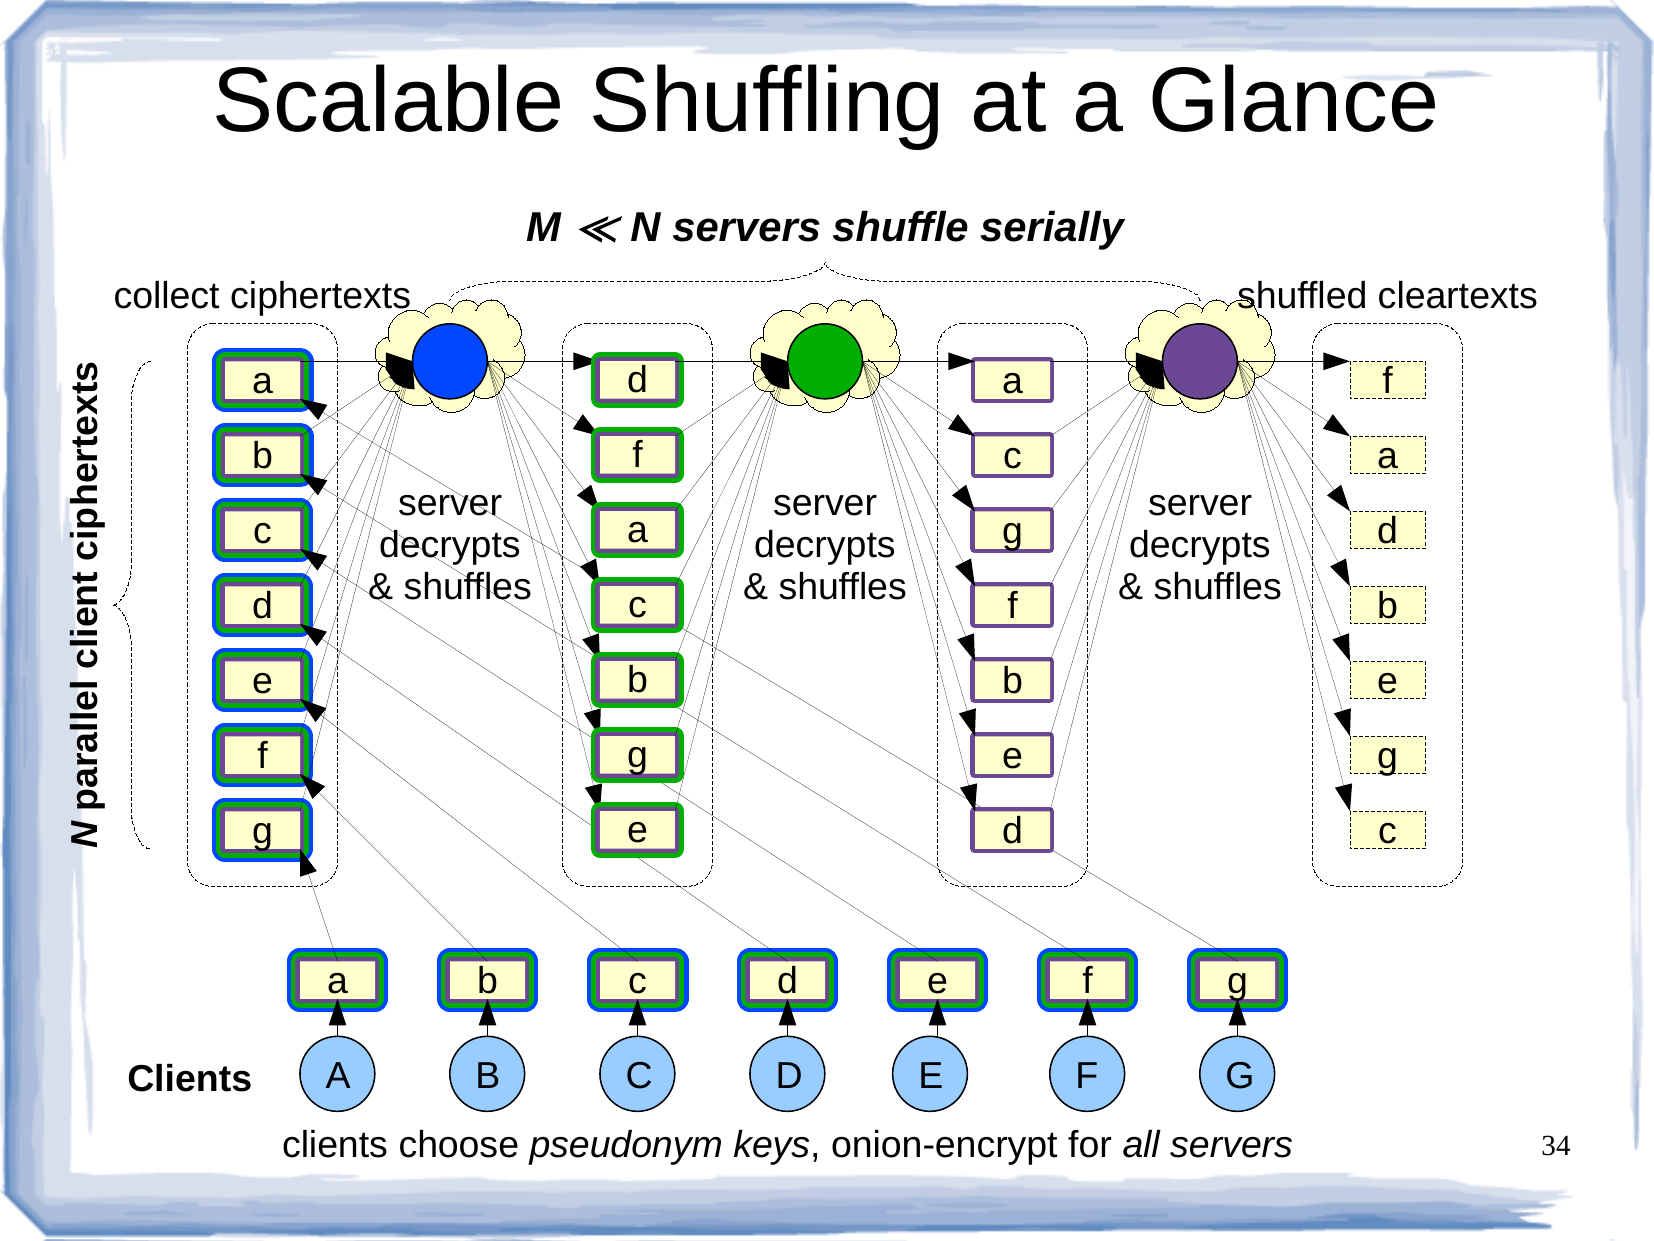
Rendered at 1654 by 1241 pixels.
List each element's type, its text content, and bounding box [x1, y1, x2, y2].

text_box f [225, 736, 301, 774]
text_box [1242, 366, 1259, 383]
text_box shuffled cleartexts [1200, 266, 1576, 324]
text_box g [1200, 961, 1276, 999]
title Scalable Shuffling at a Glance [82, 47, 1571, 151]
text_box b [450, 961, 526, 999]
text_box server decrypts & shuffles [300, 473, 601, 615]
text_box [1125, 303, 1276, 413]
text_box g [225, 811, 301, 849]
text_box collect ciphertexts [75, 266, 451, 324]
text_box b [225, 436, 301, 474]
picture [0, 0, 1654, 1241]
text_box [493, 371, 504, 388]
text_box e [599, 811, 675, 849]
text_box [1130, 378, 1144, 391]
text_box C [599, 1036, 675, 1112]
text_box [375, 299, 526, 413]
text_box E [892, 1036, 968, 1112]
text_box a [599, 511, 675, 549]
text_box c [1350, 811, 1426, 849]
text_box [867, 366, 884, 383]
text_box g [1350, 736, 1426, 774]
text_box clients choose pseudonym keys, onion-encrypt for all servers [187, 1116, 1388, 1187]
text_box g [599, 736, 675, 774]
text_box g [1232, 975, 1242, 991]
text_box [1147, 387, 1152, 397]
text_box d [225, 586, 301, 624]
text_box b [599, 661, 675, 699]
text_box M ≪ N servers shuffle serially [450, 196, 1201, 263]
text_box [1128, 362, 1139, 382]
text_box e [900, 961, 976, 999]
text_box g [1382, 750, 1392, 766]
text_box [1241, 362, 1274, 376]
text_box A [301, 1036, 375, 1112]
text_box server decrypts & shuffles [1050, 473, 1351, 615]
text_box [766, 385, 774, 394]
text_box c [599, 586, 675, 624]
text_box [1141, 385, 1149, 394]
text_box e [1350, 661, 1426, 699]
text_box b [1350, 586, 1426, 624]
text_box e [975, 736, 1051, 774]
text_box f [1350, 361, 1426, 399]
text_box [868, 371, 879, 388]
text_box g [632, 749, 642, 765]
text_box g [976, 511, 1050, 549]
text_box a [975, 361, 1051, 399]
text_box f [1050, 961, 1126, 999]
text_box d [1351, 511, 1426, 549]
text_box [397, 387, 402, 397]
text_box [491, 362, 524, 376]
text_box G [1199, 1036, 1275, 1112]
text_box [492, 366, 509, 383]
text_box [866, 362, 899, 376]
text_box [378, 362, 389, 382]
text_box f [975, 586, 1051, 624]
text_box server decrypts & shuffles [675, 473, 976, 615]
text_box d [975, 811, 1051, 849]
text_box N parallel client ciphertexts [55, 323, 113, 887]
text_box a [225, 361, 301, 399]
text_box g [257, 825, 267, 841]
text_box [772, 387, 777, 397]
text_box [755, 378, 769, 391]
text_box B [449, 1036, 525, 1112]
text_box Clients [112, 1050, 301, 1107]
text_box [1243, 371, 1254, 388]
text_box b [975, 661, 1051, 699]
text_box c [225, 511, 300, 549]
text_box D [749, 1036, 825, 1112]
text_box [753, 362, 764, 382]
text_box [870, 379, 876, 391]
text_box [495, 379, 501, 391]
text_box e [225, 661, 301, 699]
text_box c [975, 436, 1051, 474]
text_box a [1350, 436, 1426, 474]
text_box [391, 385, 399, 394]
text_box [750, 299, 901, 413]
text_box c [600, 961, 676, 999]
text_box [380, 378, 394, 391]
text_box d [600, 361, 676, 399]
text_box a [300, 961, 376, 999]
text_box f [600, 436, 676, 474]
text_box F [1049, 1036, 1125, 1112]
text_box [1245, 379, 1251, 391]
text_box d [750, 961, 826, 999]
text_box g [1007, 525, 1017, 541]
